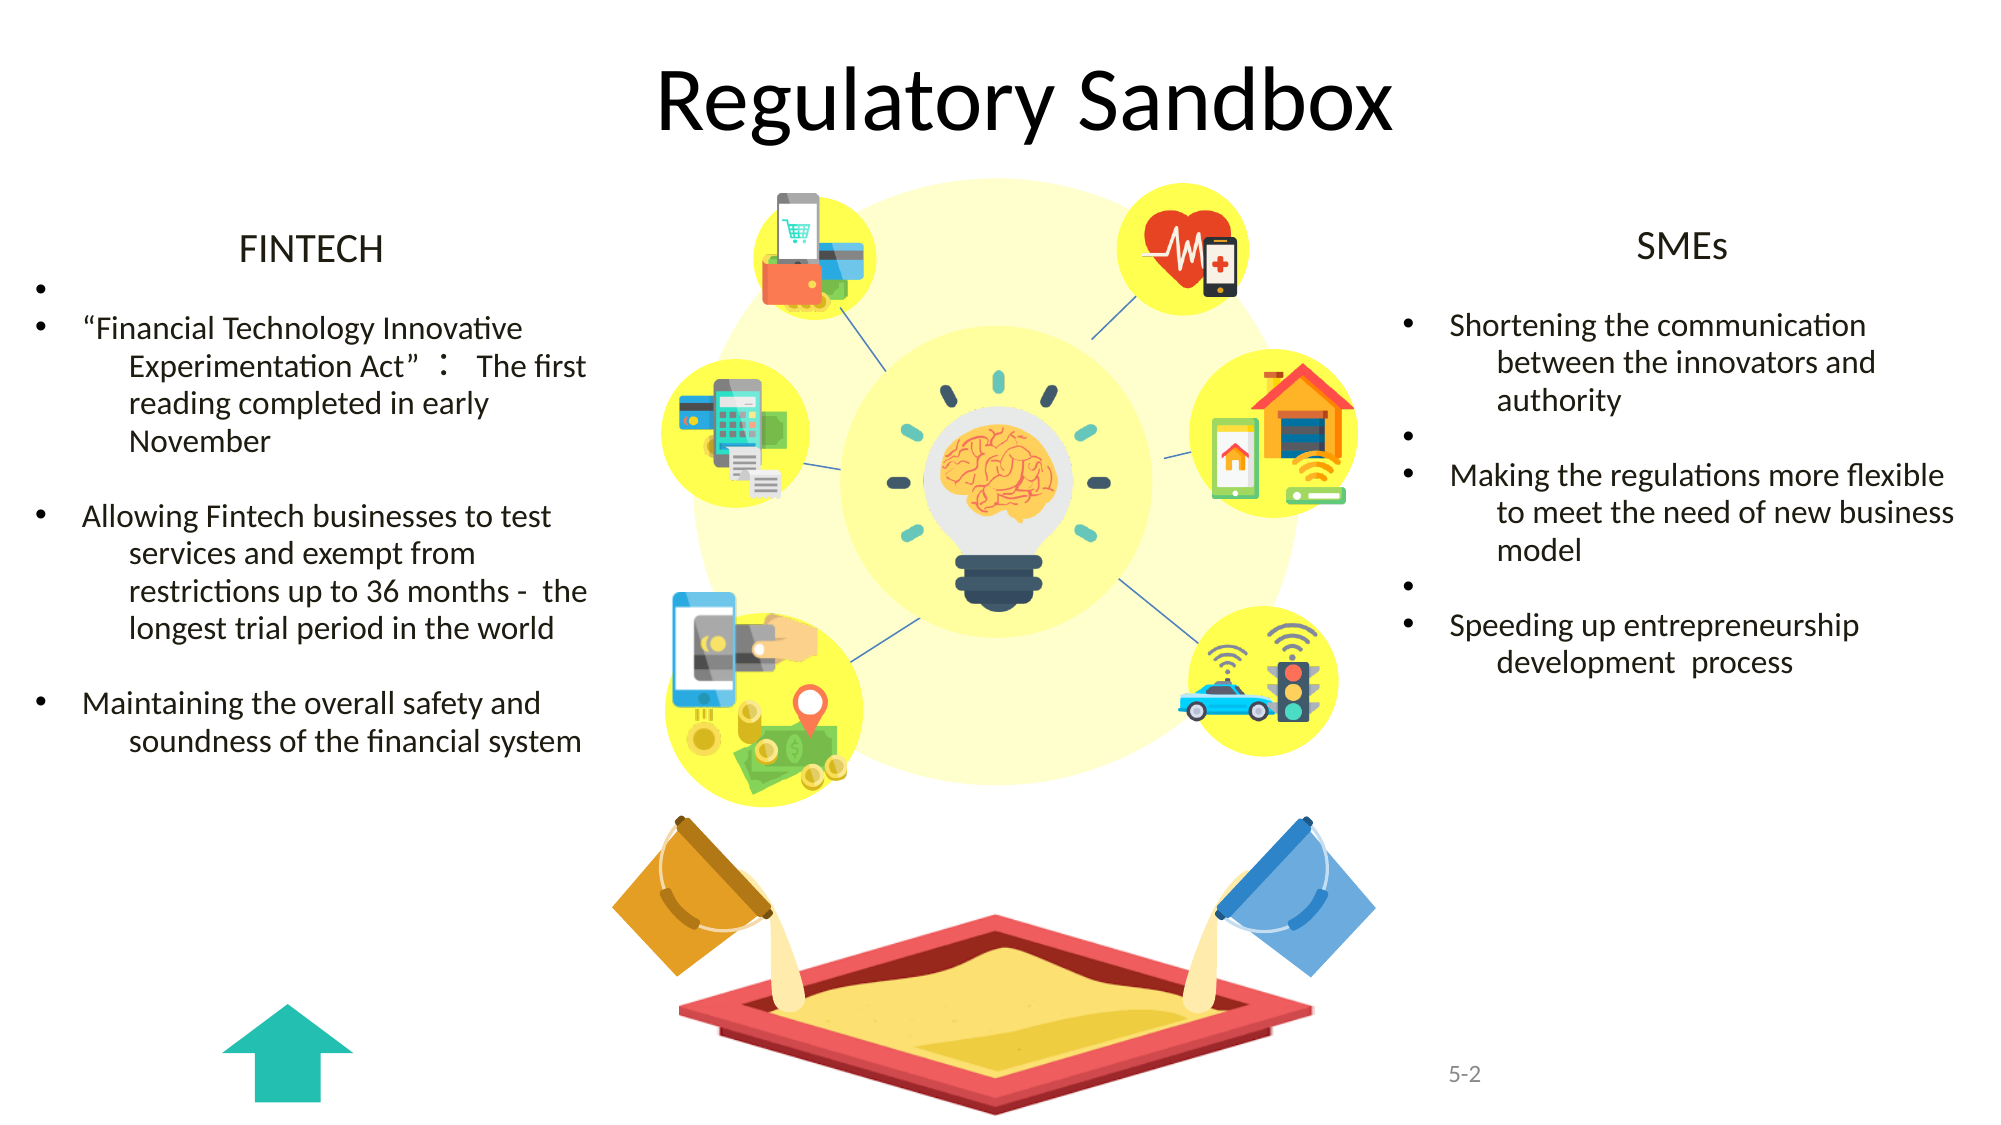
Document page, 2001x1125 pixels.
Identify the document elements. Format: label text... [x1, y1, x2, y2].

text_box [1182, 816, 1376, 1014]
picture [1229, 918, 1237, 923]
text_box [661, 393, 673, 474]
text_box [676, 756, 811, 808]
picture [1195, 359, 1354, 507]
text_box FINTECH “Financial Technology Innovative Experimentation Act”： The first reading completed in early November Allowing Fintech businesses to test services and exempt from restrictions up to 36 months - the longest trial period in the world Maintaining the overall safety and soundness of the financial system [20, 226, 613, 772]
text_box [684, 300, 1184, 786]
text_box [1206, 663, 1339, 757]
text_box 5-2 [1433, 1042, 1900, 1103]
text_box [845, 188, 1315, 634]
picture [751, 917, 759, 922]
text_box [1346, 462, 1354, 477]
text_box SMEs Shortening the communication between the innovators and authority Making the regulations more flexible to meet the need of new business model Speeding up entrepreneurship development process [1387, 223, 1978, 693]
text_box [612, 815, 806, 1013]
picture [753, 193, 872, 312]
picture [673, 379, 793, 499]
picture [878, 370, 1119, 612]
picture [679, 871, 1315, 1117]
picture [663, 592, 847, 796]
text_box Regulatory Sandbox [125, 0, 1926, 188]
picture [1141, 204, 1250, 297]
text_box [221, 1004, 354, 1103]
text_box [1354, 407, 1358, 460]
picture [1178, 610, 1352, 731]
